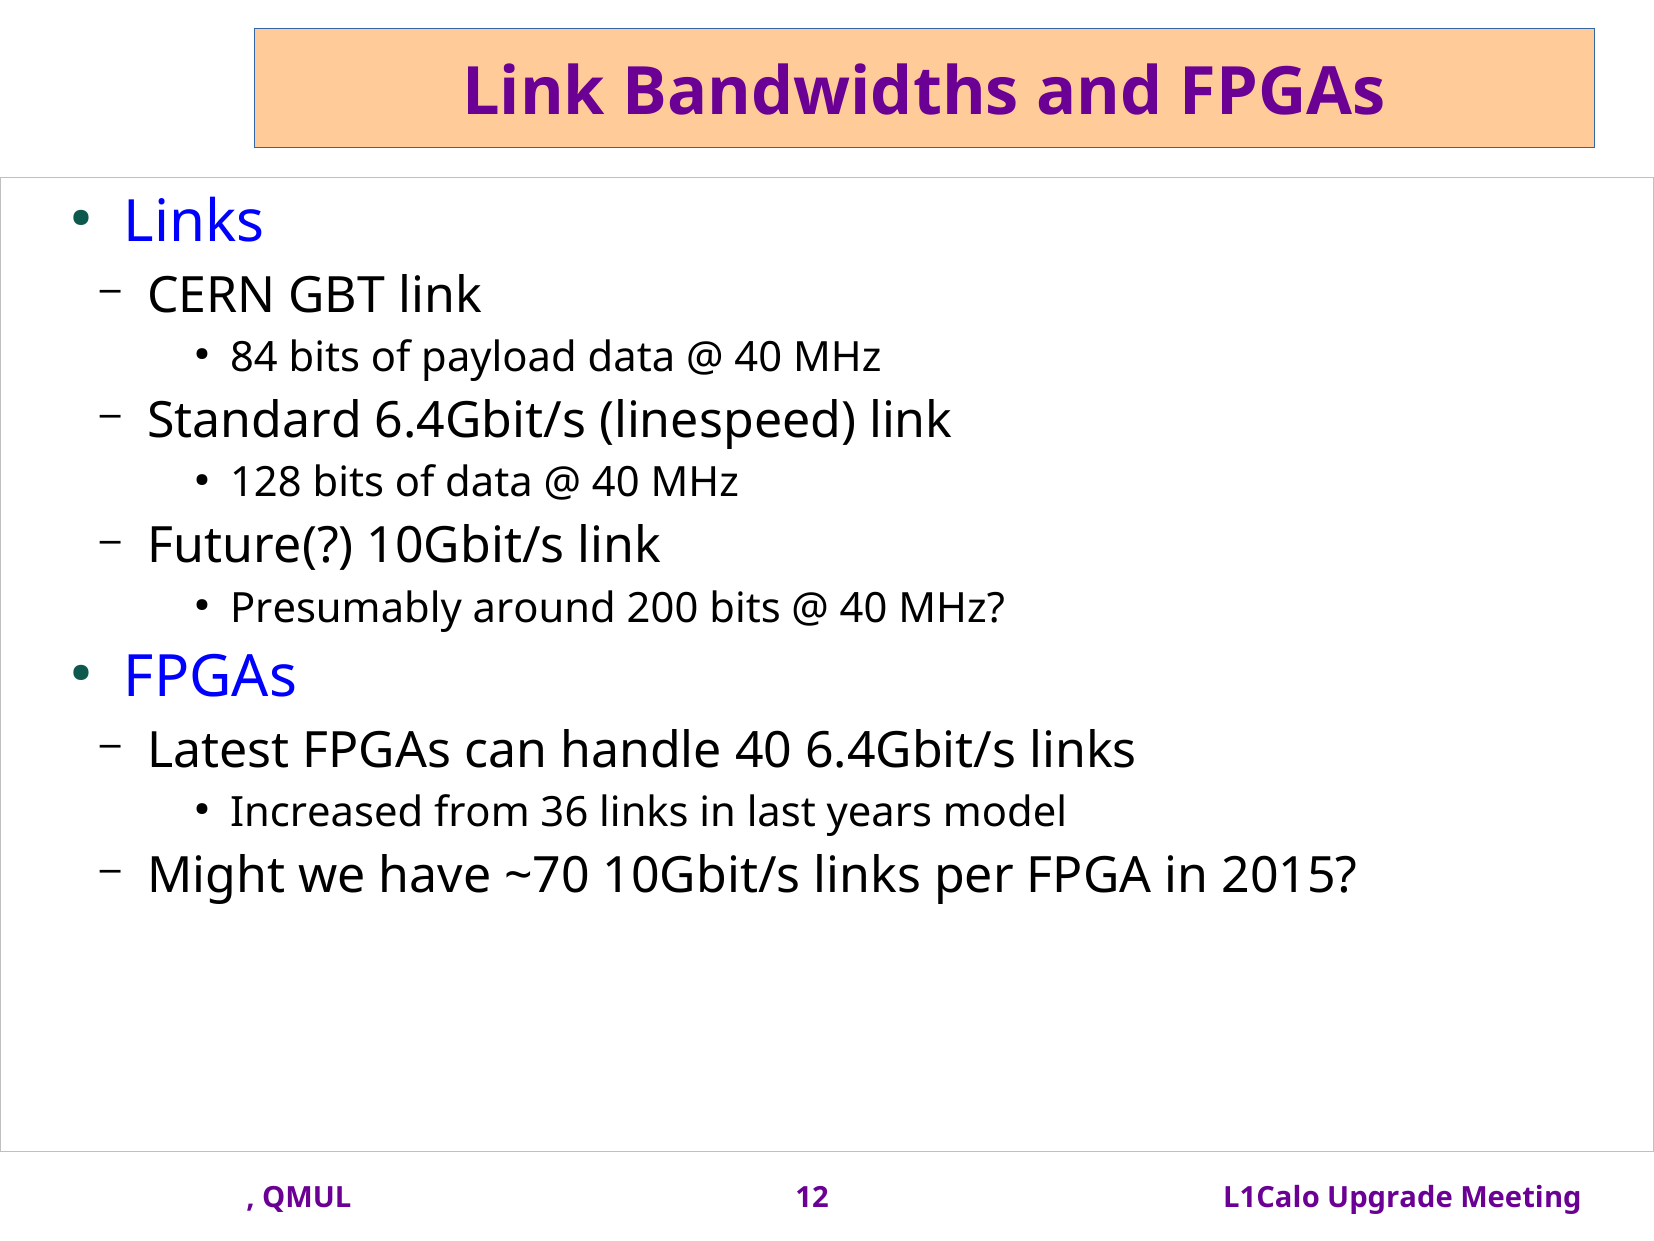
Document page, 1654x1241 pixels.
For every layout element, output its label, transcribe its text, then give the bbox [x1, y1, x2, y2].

list Links CERN GBT link 84 bits of payload data @ 40 MHz Standard 6.4Gbit/s (linespeed) link 128 bits of data @ 40 MHz Future(?) 10Gbit/s link Presumably around 200 bits @ 40 MHz? FPGAs Latest FPGAs can handle 40 6.4Gbit/s links Increased from 36 links in last years model Might we have ~70 10Gbit/s links per FPGA in 2015? [52, 179, 1598, 1152]
title Link Bandwidths and FPGAs [254, 28, 1595, 148]
